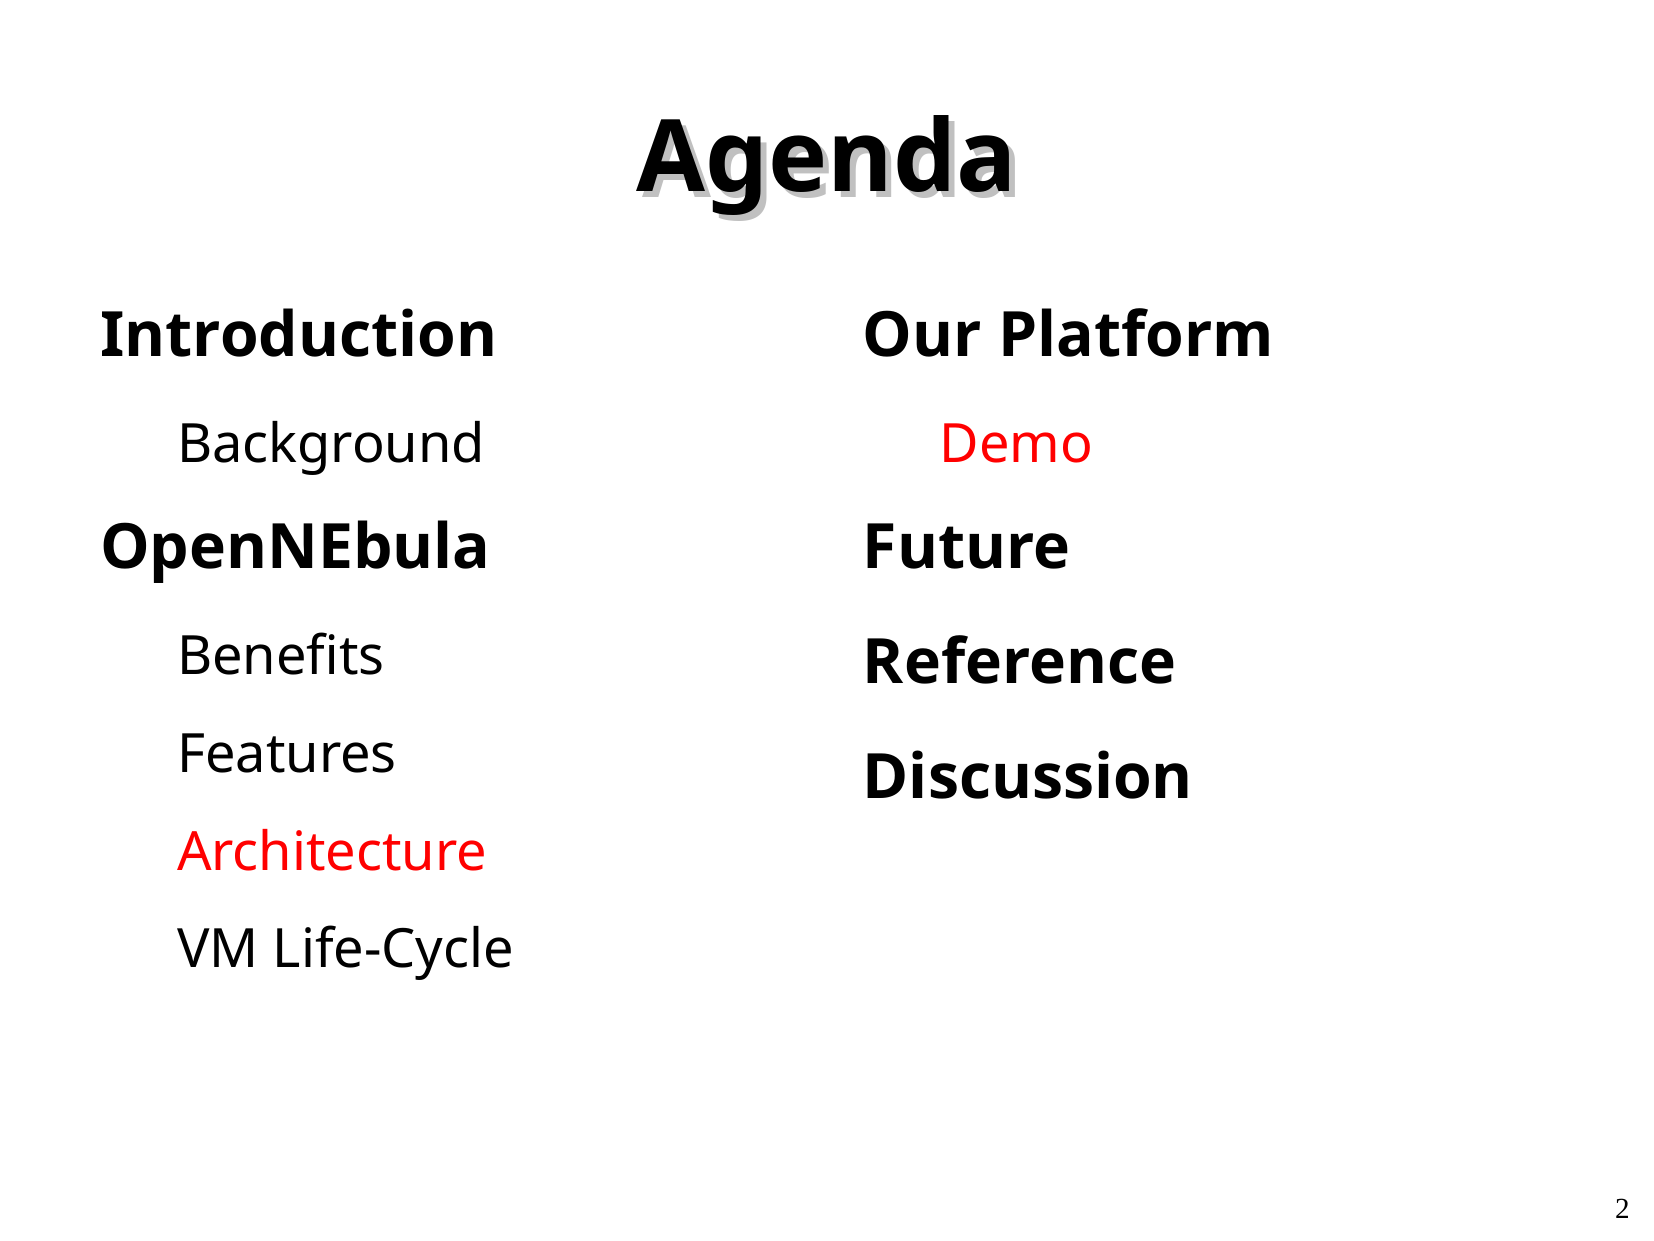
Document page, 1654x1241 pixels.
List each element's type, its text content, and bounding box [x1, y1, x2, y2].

list Introduction Background OpenNEbula Benefits Features Architecture VM Life-Cycle [82, 290, 809, 1109]
title Agenda [82, 49, 1571, 257]
list Our Platform Demo Future Reference Discussion [845, 290, 1572, 1109]
